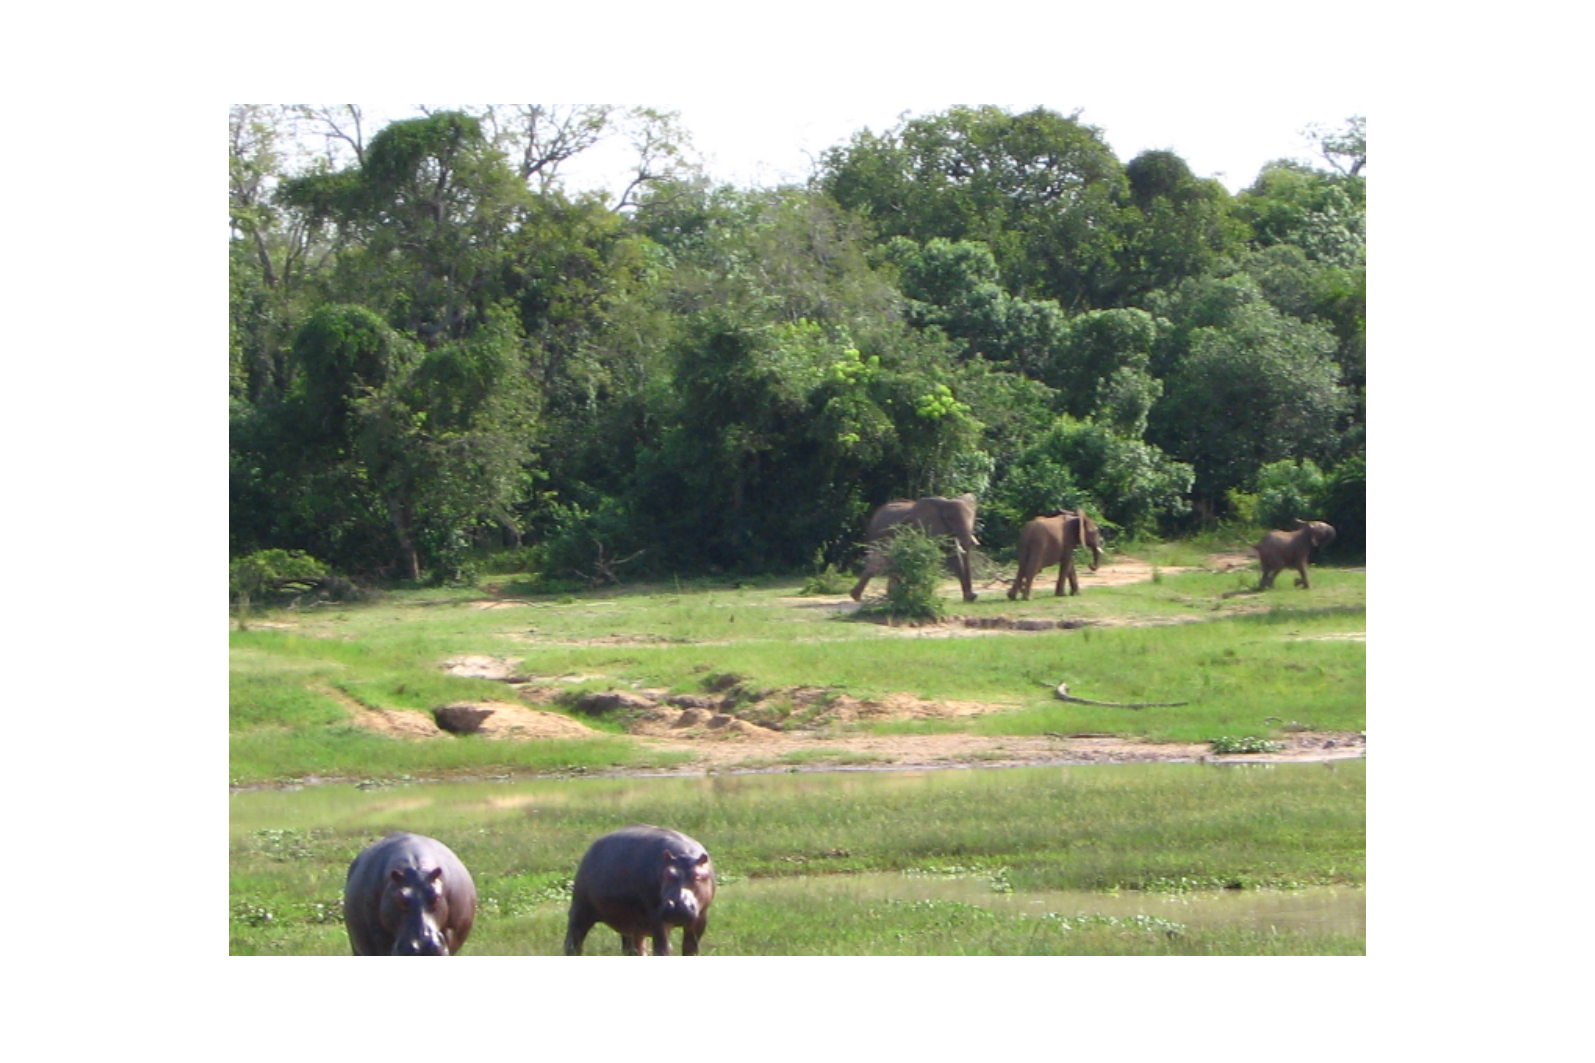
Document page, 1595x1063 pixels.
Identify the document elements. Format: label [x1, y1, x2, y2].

picture [229, 104, 1366, 957]
